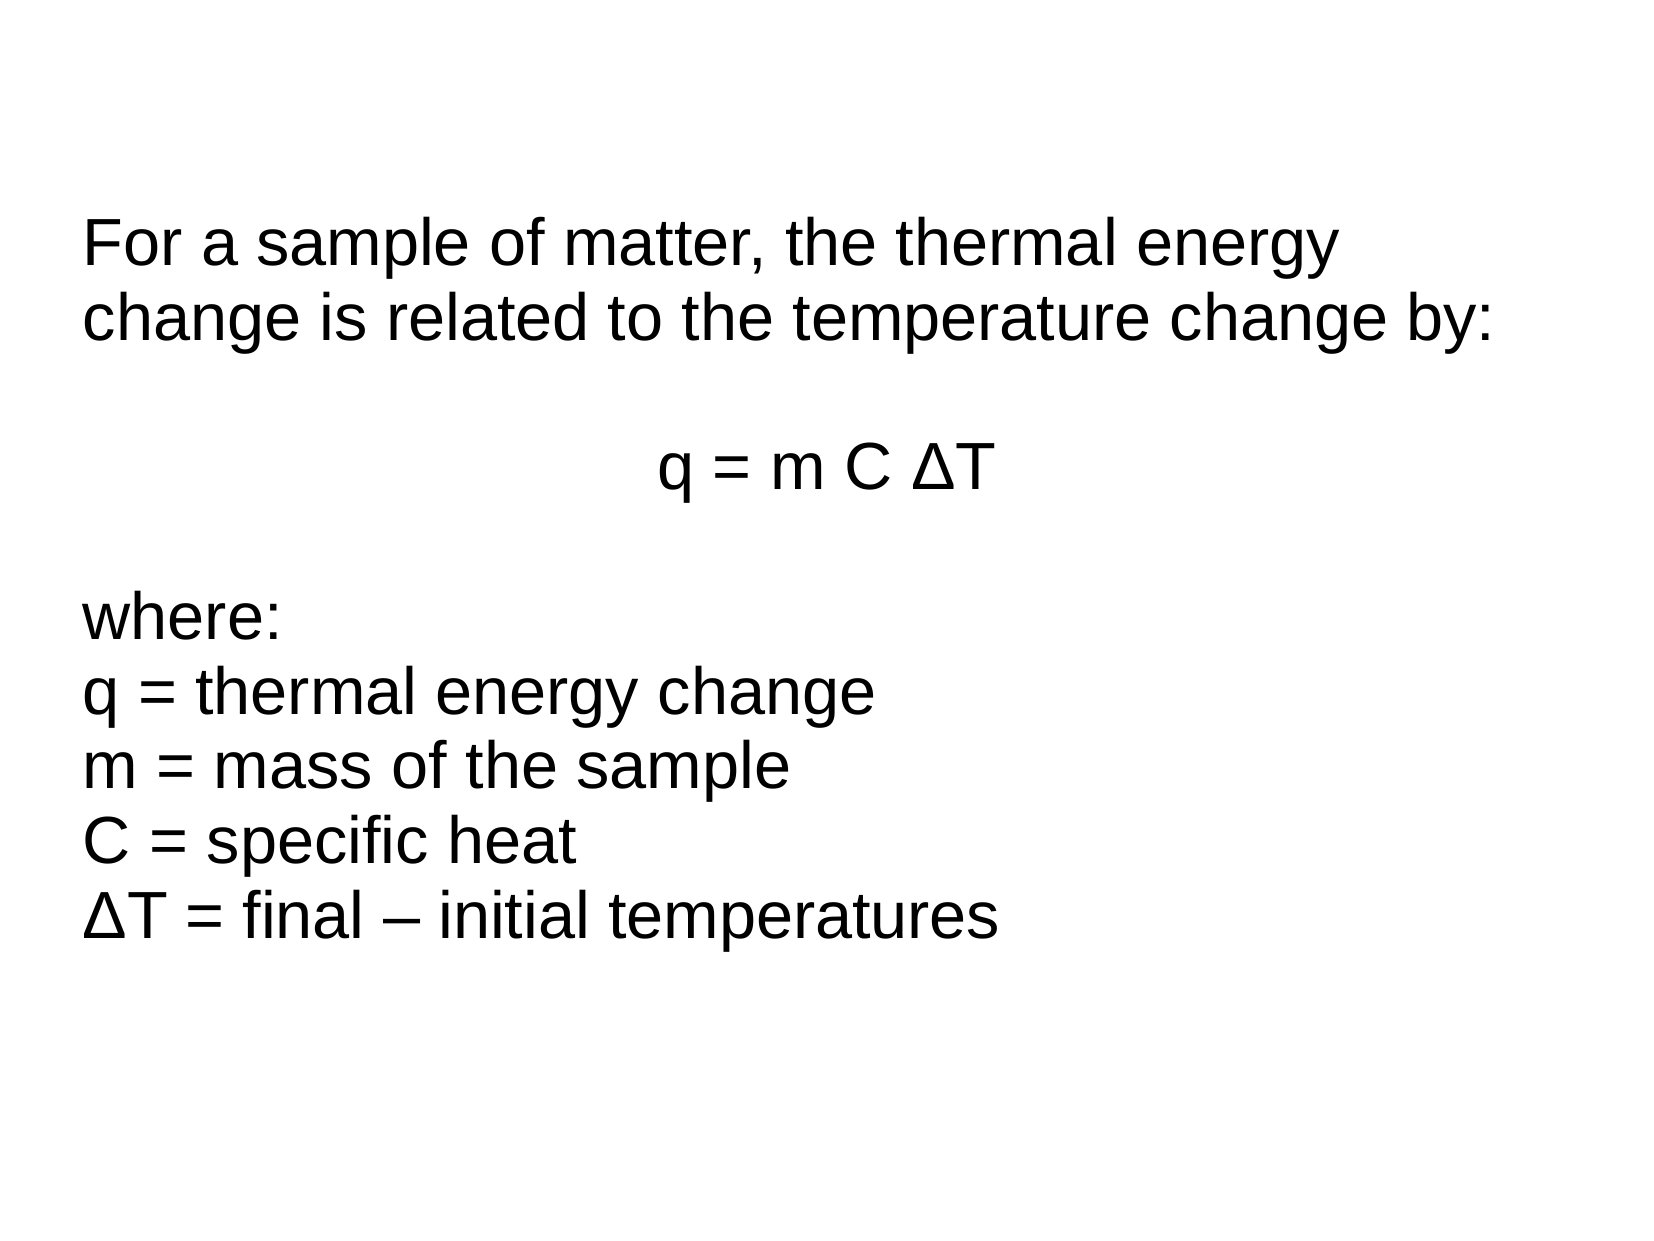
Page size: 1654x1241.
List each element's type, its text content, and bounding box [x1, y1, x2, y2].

subtitle For a sample of matter, the thermal energy change is related to the temperature change by: q = m C ΔT where: q = thermal energy change m = mass of the sample C = specific heat ΔT = final – initial temperatures [82, 49, 1571, 1109]
